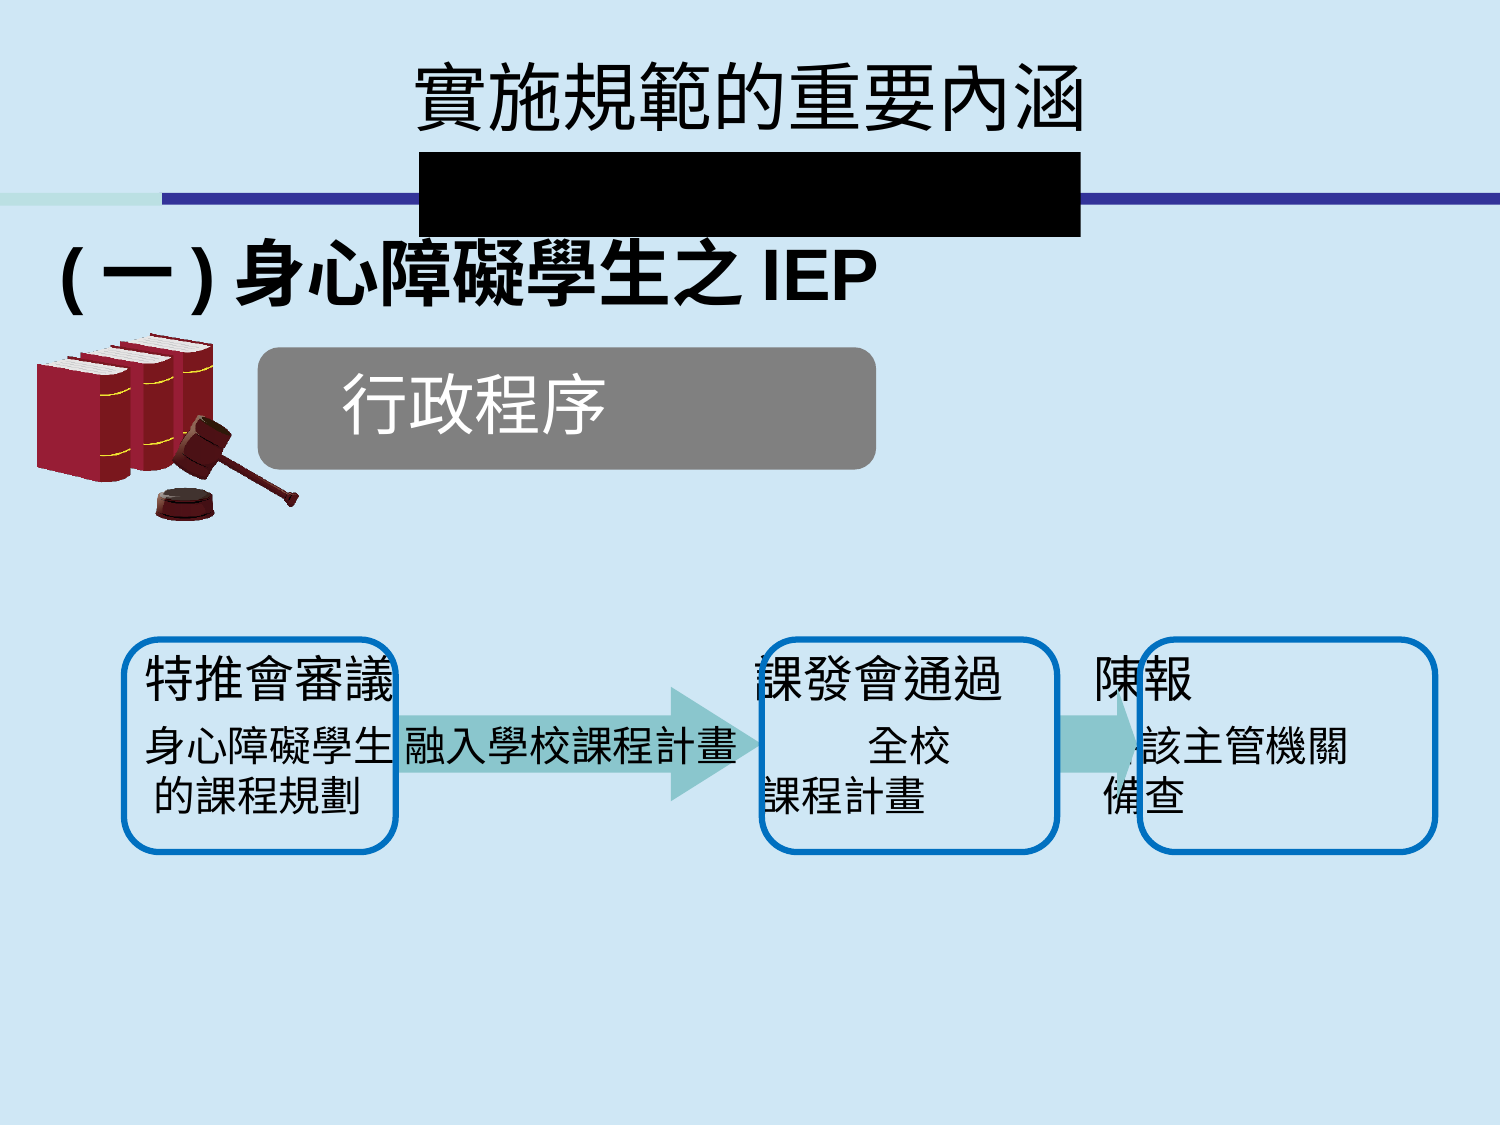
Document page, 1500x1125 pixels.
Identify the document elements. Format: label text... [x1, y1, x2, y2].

text_box 實施規範的重要內涵 [0, 42, 1500, 148]
text_box (一)身心障礙學生之IEP [44, 232, 1278, 310]
text_box [0, 192, 419, 206]
text_box [1061, 686, 1136, 802]
text_box 特推會審議 課發會通過 陳報 身心障礙學生 融入學校課程計畫 全校 各該主管機關 的課程規劃 課程計畫 備查 [144, 545, 1495, 986]
picture [37, 333, 349, 551]
text_box 特推會審議 課發會通過 陳報 身心障礙學生 融入學校課程計畫 全校 各該主管機關 的課程規劃 課程計畫 備查 [144, 643, 392, 848]
text_box 行政程序 [349, 349, 875, 468]
text_box [1081, 192, 1500, 205]
text_box IEP/IGP與課程規劃 [419, 152, 1081, 232]
